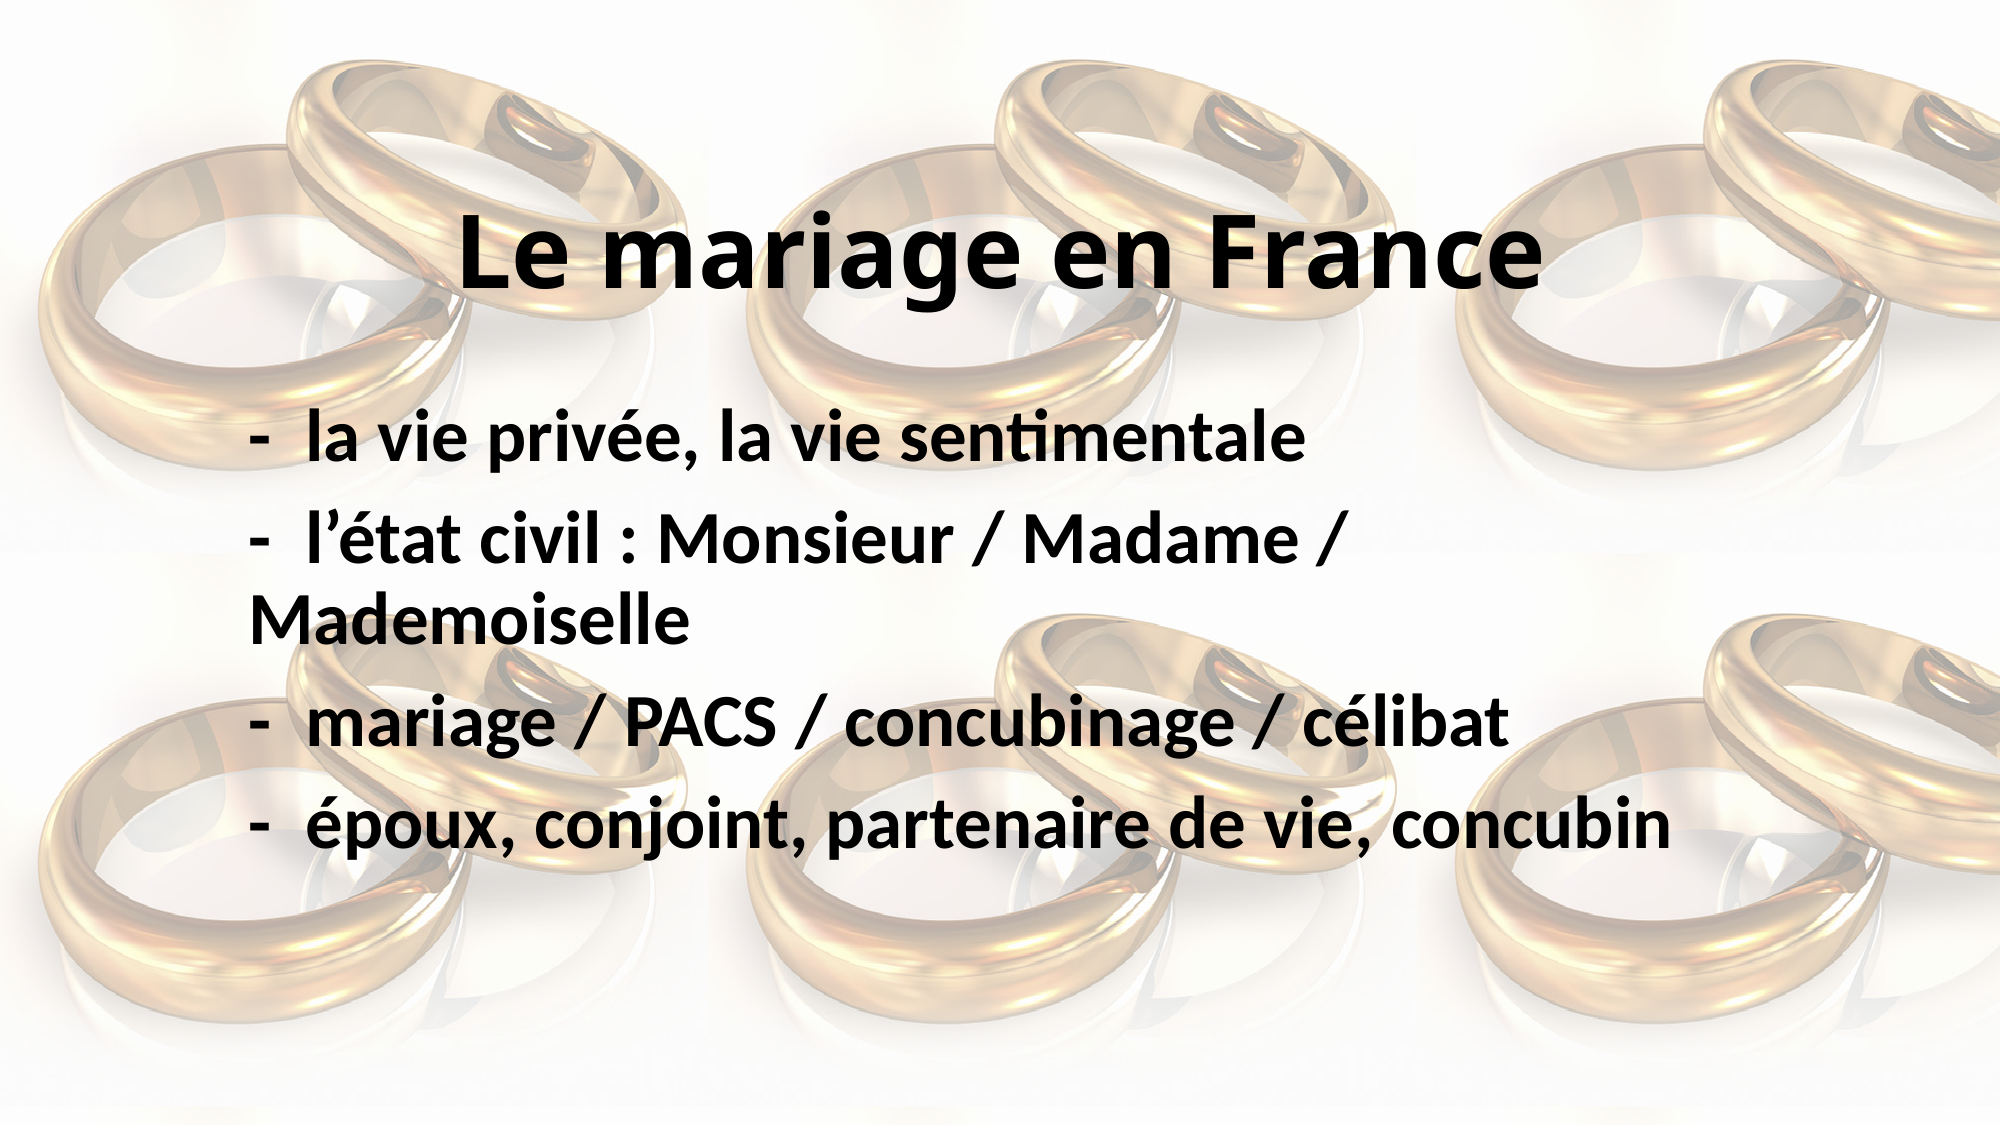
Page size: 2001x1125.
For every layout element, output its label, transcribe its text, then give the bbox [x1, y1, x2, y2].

subtitle - la vie privée, la vie sentimentale - l’état civil : Monsieur / Madame / Mademoiselle - mariage / PACS / concubinage / célibat - époux, conjoint, partenaire de vie, concubin [233, 389, 1734, 924]
title Le mariage en France [249, 184, 1750, 319]
